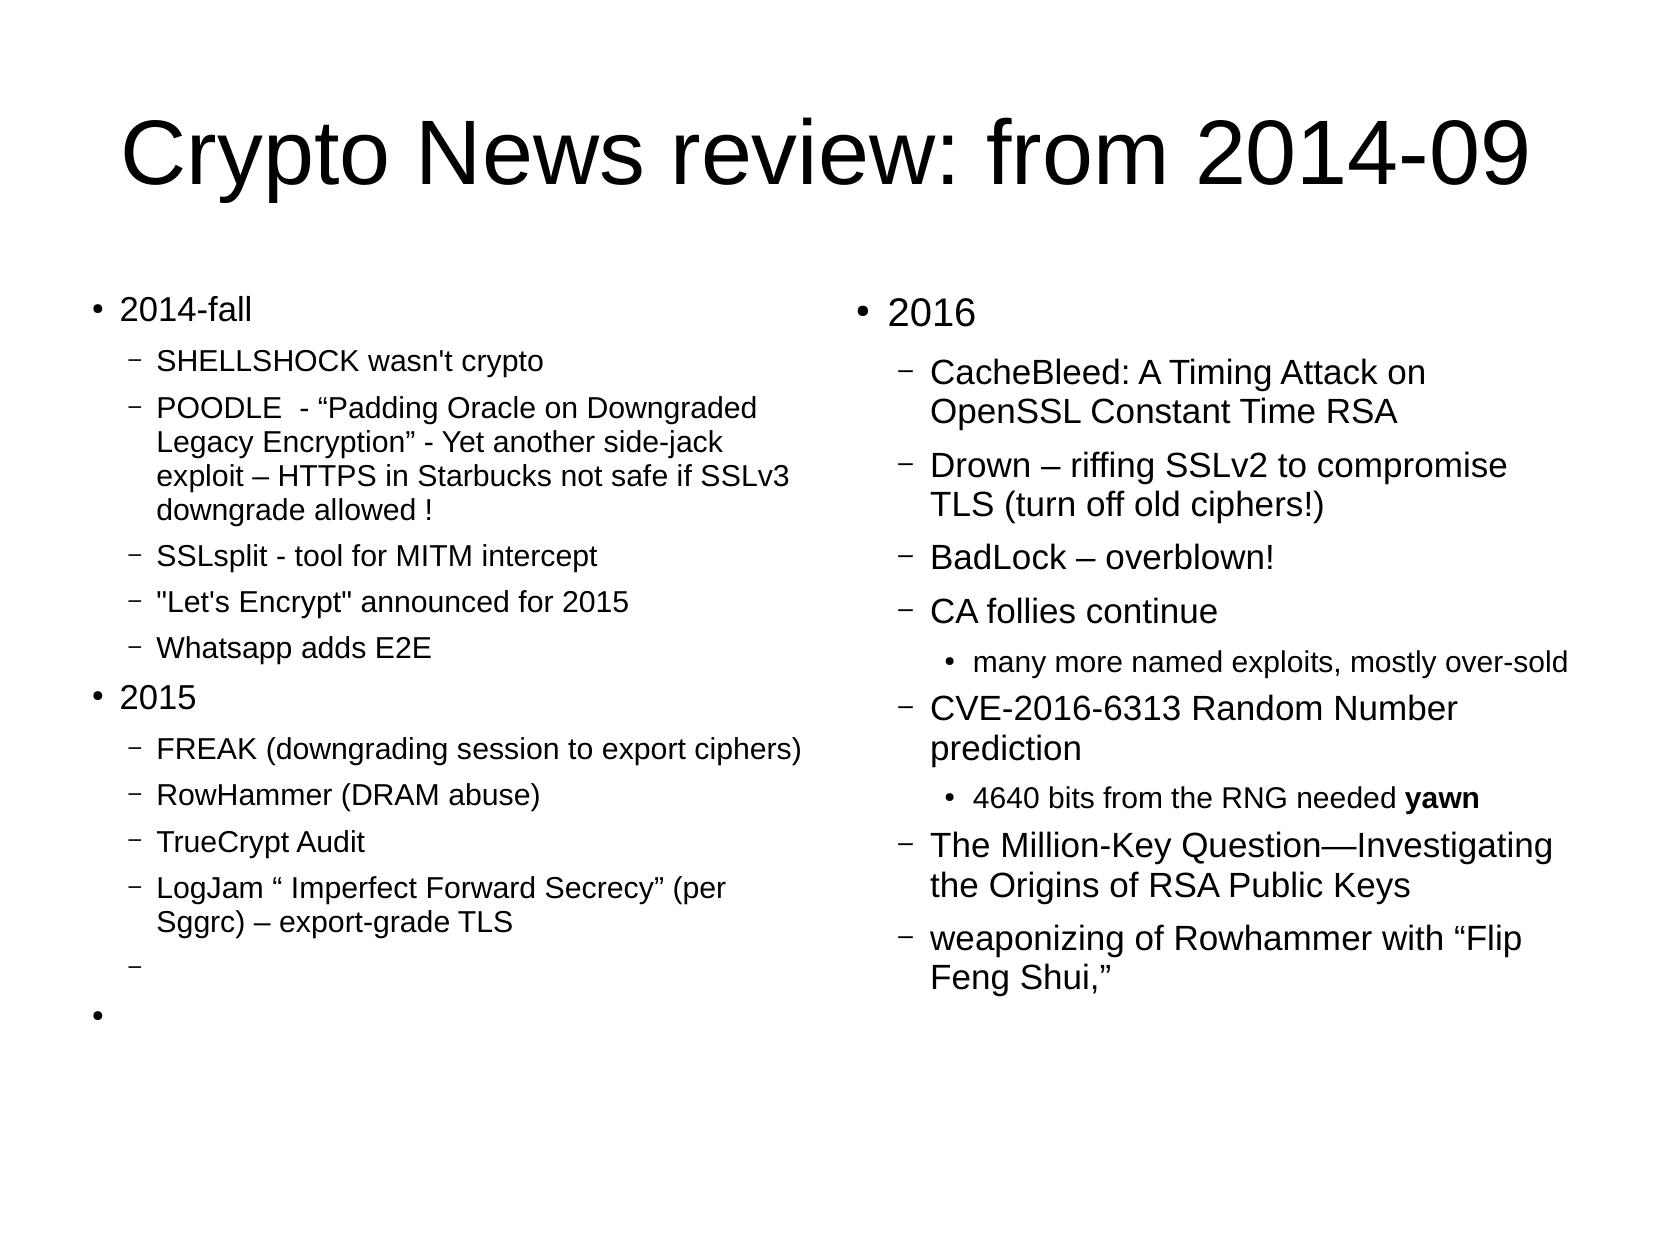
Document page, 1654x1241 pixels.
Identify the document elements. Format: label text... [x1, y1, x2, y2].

list 2016 CacheBleed: A Timing Attack on OpenSSL Constant Time RSA Drown – riffing SSLv2 to compromise TLS (turn off old ciphers!) BadLock – overblown! CA follies continue many more named exploits, mostly over-sold CVE-2016-6313 Random Number prediction 4640 bits from the RNG needed yawn The Million-Key Question—Investigating the Origins of RSA Public Keys weaponizing of Rowhammer with “Flip Feng Shui,” [845, 290, 1572, 1010]
list 2014-fall SHELLSHOCK wasn't crypto POODLE - “Padding Oracle on Downgraded Legacy Encryption” - Yet another side-jack exploit – HTTPS in Starbucks not safe if SSLv3 downgrade allowed ! SSLsplit - tool for MITM intercept "Let's Encrypt" announced for 2015 Whatsapp adds E2E 2015 FREAK (downgrading session to export ciphers) RowHammer (DRAM abuse) TrueCrypt Audit LogJam “ Imperfect Forward Secrecy” (per Sggrc) – export-grade TLS [82, 290, 809, 1010]
title Crypto News review: from 2014-09 [82, 49, 1571, 257]
